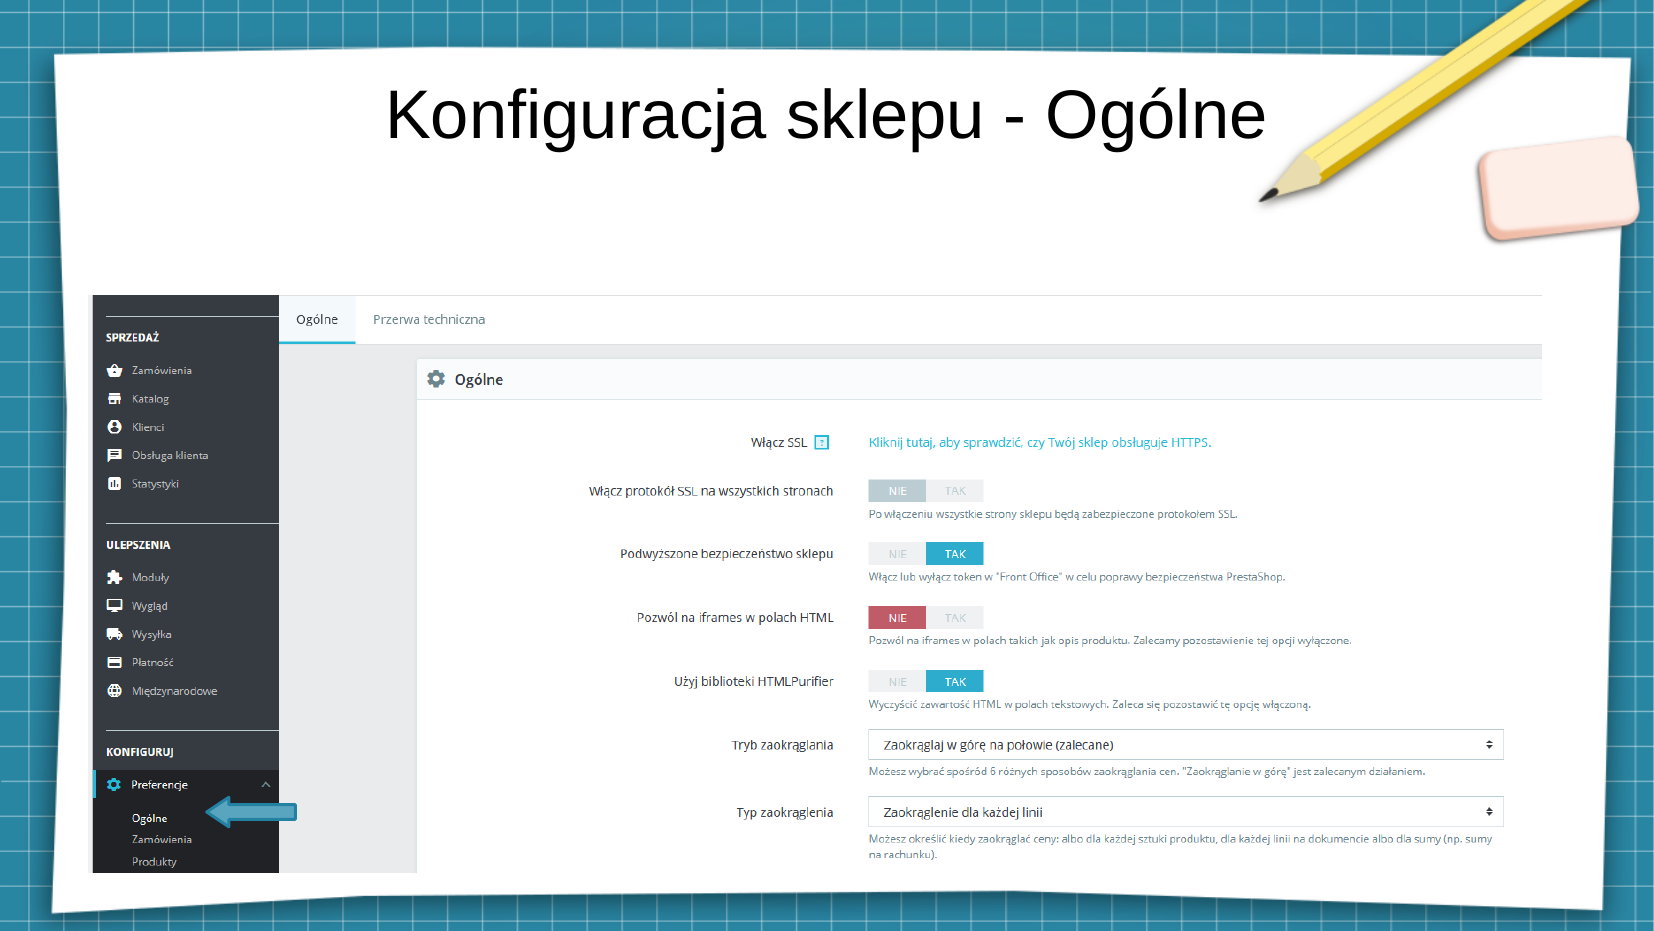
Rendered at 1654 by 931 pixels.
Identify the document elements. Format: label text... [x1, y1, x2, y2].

text_box [206, 797, 296, 827]
title Konfiguracja sklepu - Ogólne [82, 37, 1571, 193]
picture [0, 0, 1654, 931]
